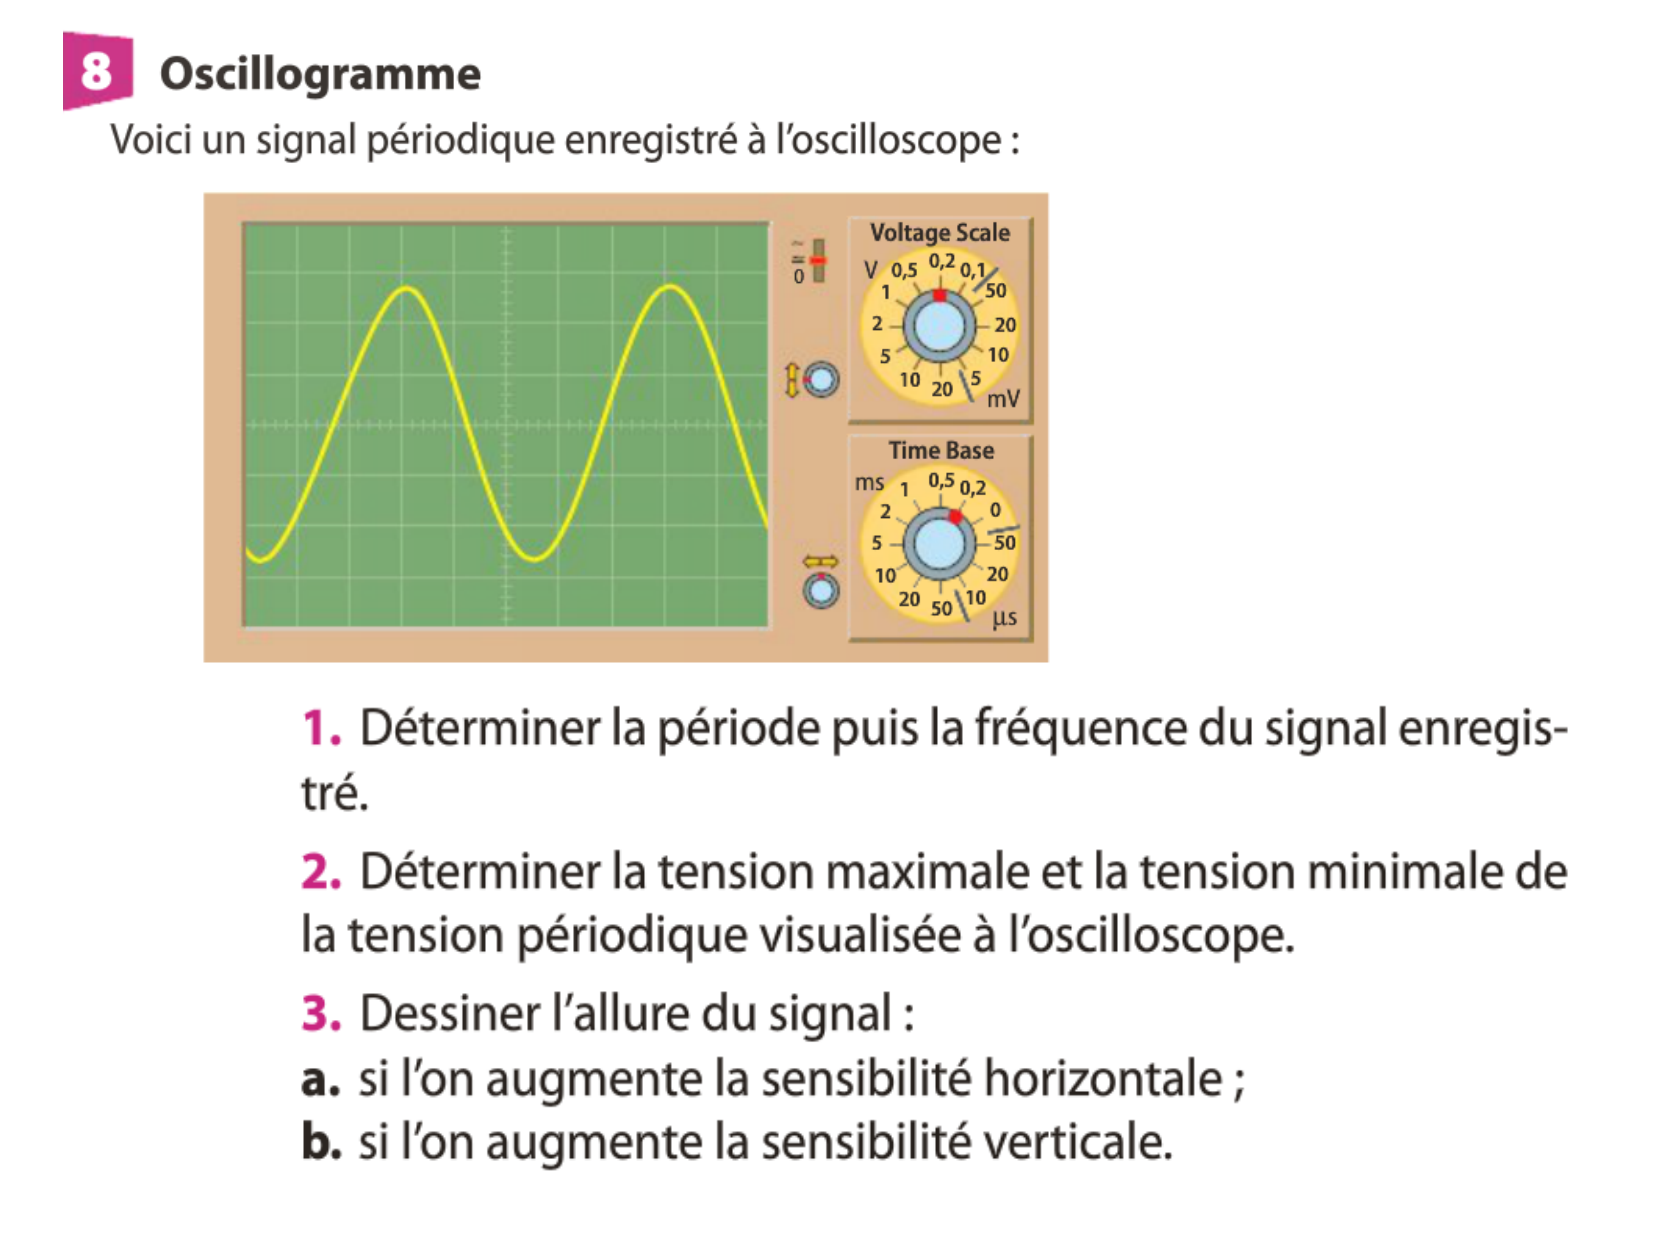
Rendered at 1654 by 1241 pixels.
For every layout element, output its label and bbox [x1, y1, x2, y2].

picture [63, 25, 1064, 680]
picture [281, 697, 1591, 1182]
